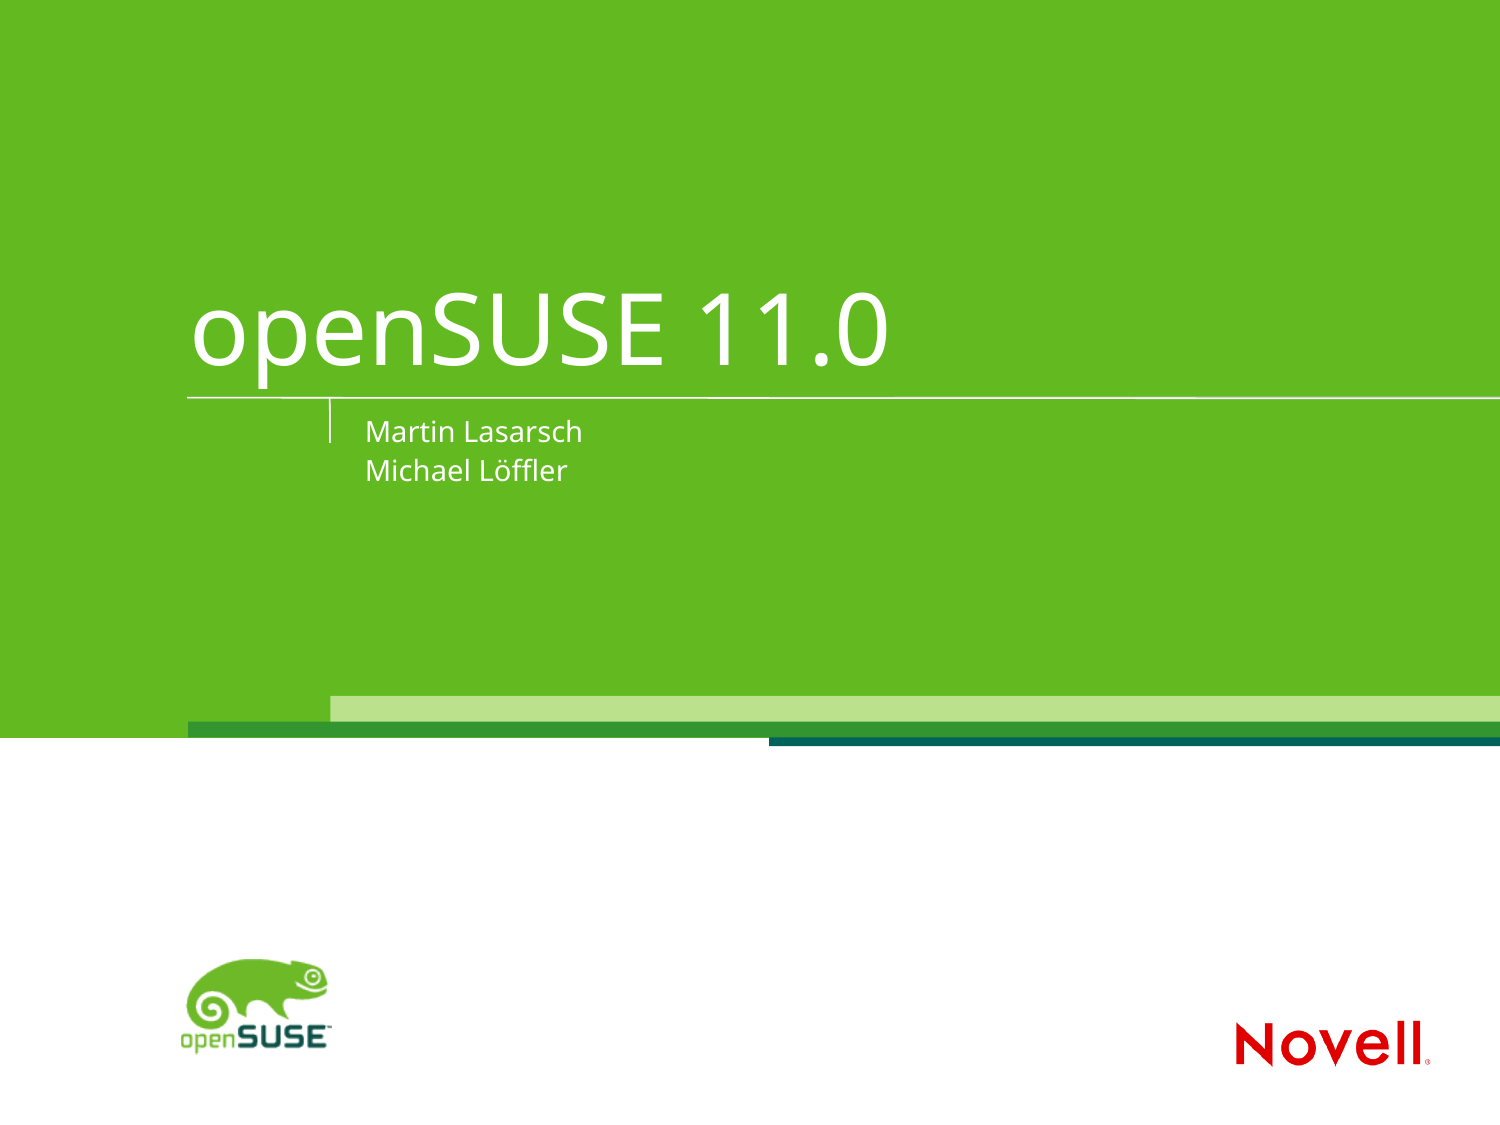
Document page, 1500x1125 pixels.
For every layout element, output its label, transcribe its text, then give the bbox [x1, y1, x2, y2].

picture [1227, 1013, 1438, 1074]
subtitle Martin Lasarsch Michael Löffler [350, 412, 1150, 522]
title openSUSE 11.0 [174, 137, 1388, 388]
picture [181, 959, 332, 1055]
